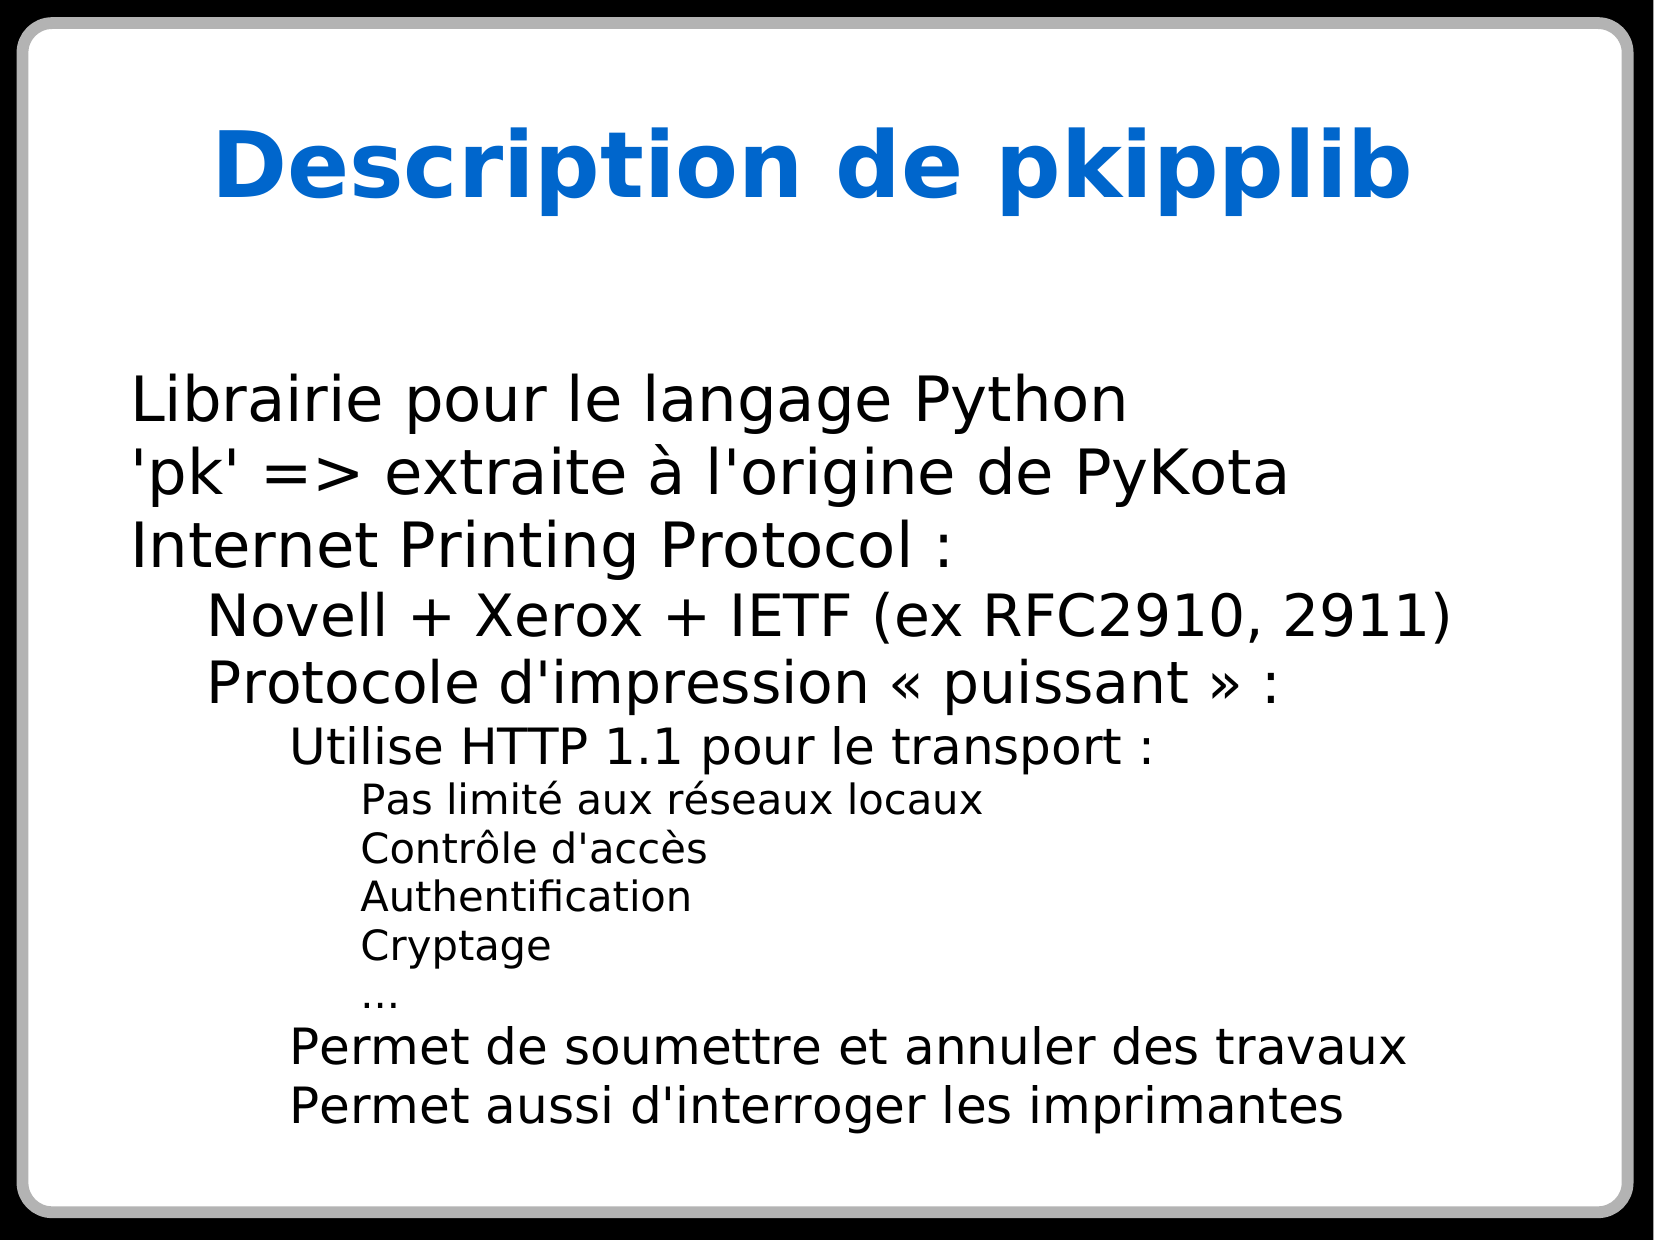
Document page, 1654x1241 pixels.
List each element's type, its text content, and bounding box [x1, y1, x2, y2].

title Description de pkipplib [59, 112, 1568, 220]
list Librairie pour le langage Python 'pk' => extraite à l'origine de PyKota Internet Printing Protocol : Novell + Xerox + IETF (ex RFC2910, 2911) Protocole d'impression « puissant » : Utilise HTTP 1.1 pour le transport : Pas limité aux réseaux locaux Contrôle d'accès Authentification Cryptage ... Permet de soumettre et annuler des travaux Permet aussi d'interroger les imprimantes [112, 363, 1534, 1164]
